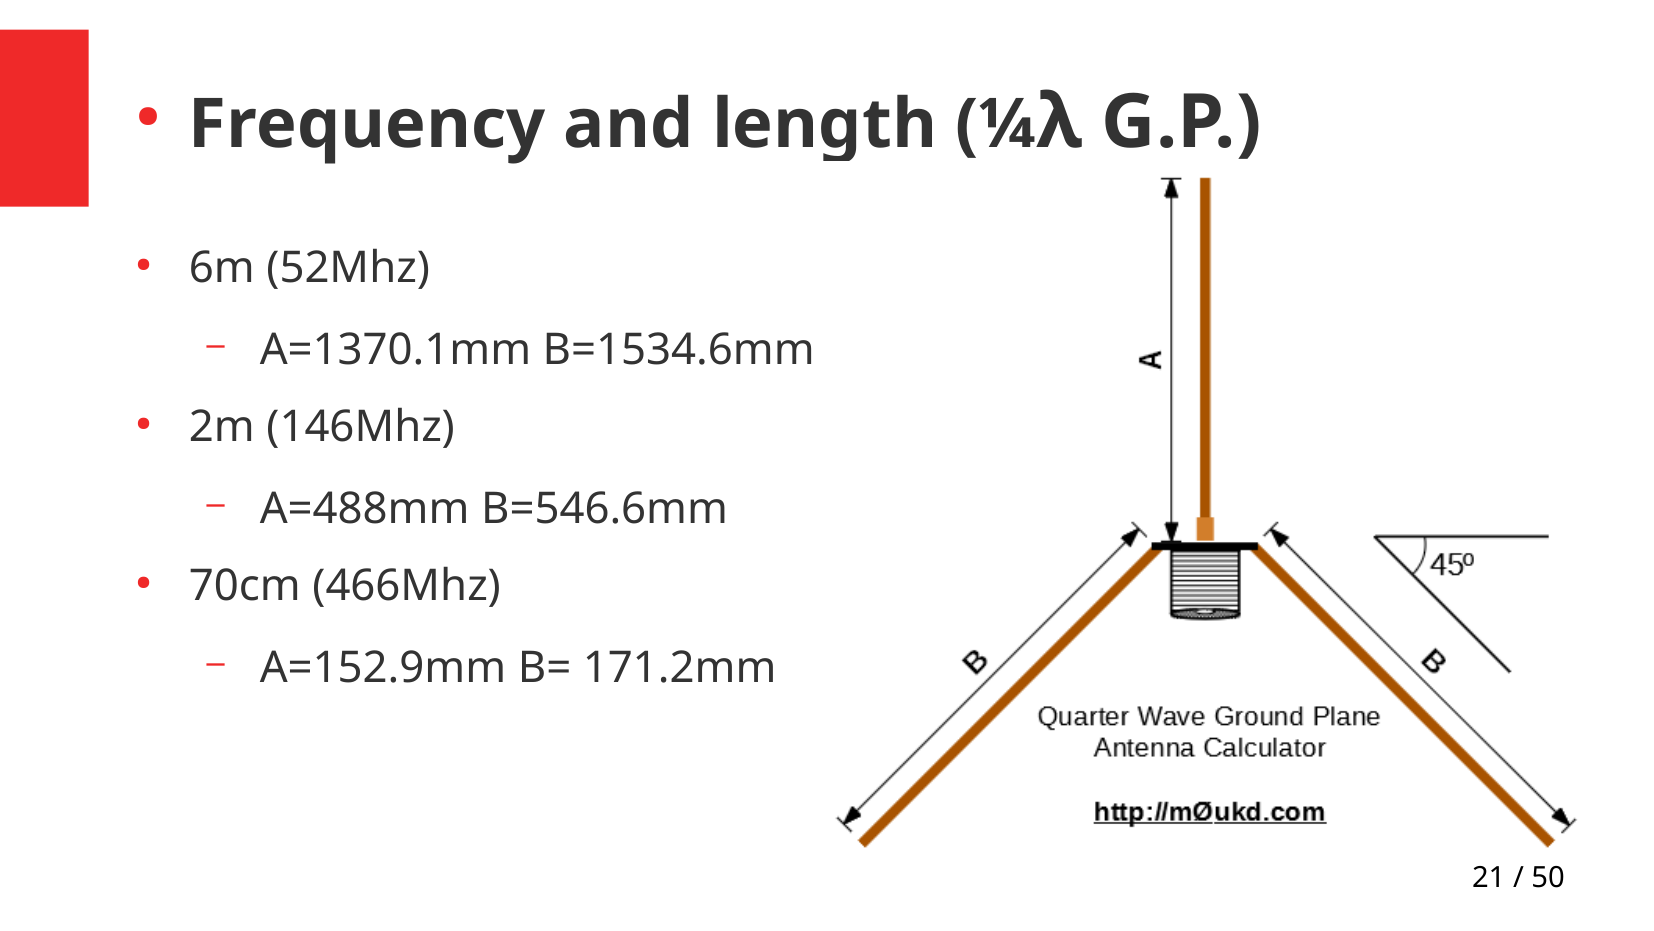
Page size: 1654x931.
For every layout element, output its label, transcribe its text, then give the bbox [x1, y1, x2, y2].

picture [822, 161, 1585, 860]
list 6m (52Mhz) A=1370.1mm B=1534.6mm 2m (146Mhz) A=488mm B=546.6mm 70cm (466Mhz) A=152.9mm B= 171.2mm [118, 236, 822, 798]
title Frequency and length (¼λ G.P.) [118, 29, 1595, 207]
